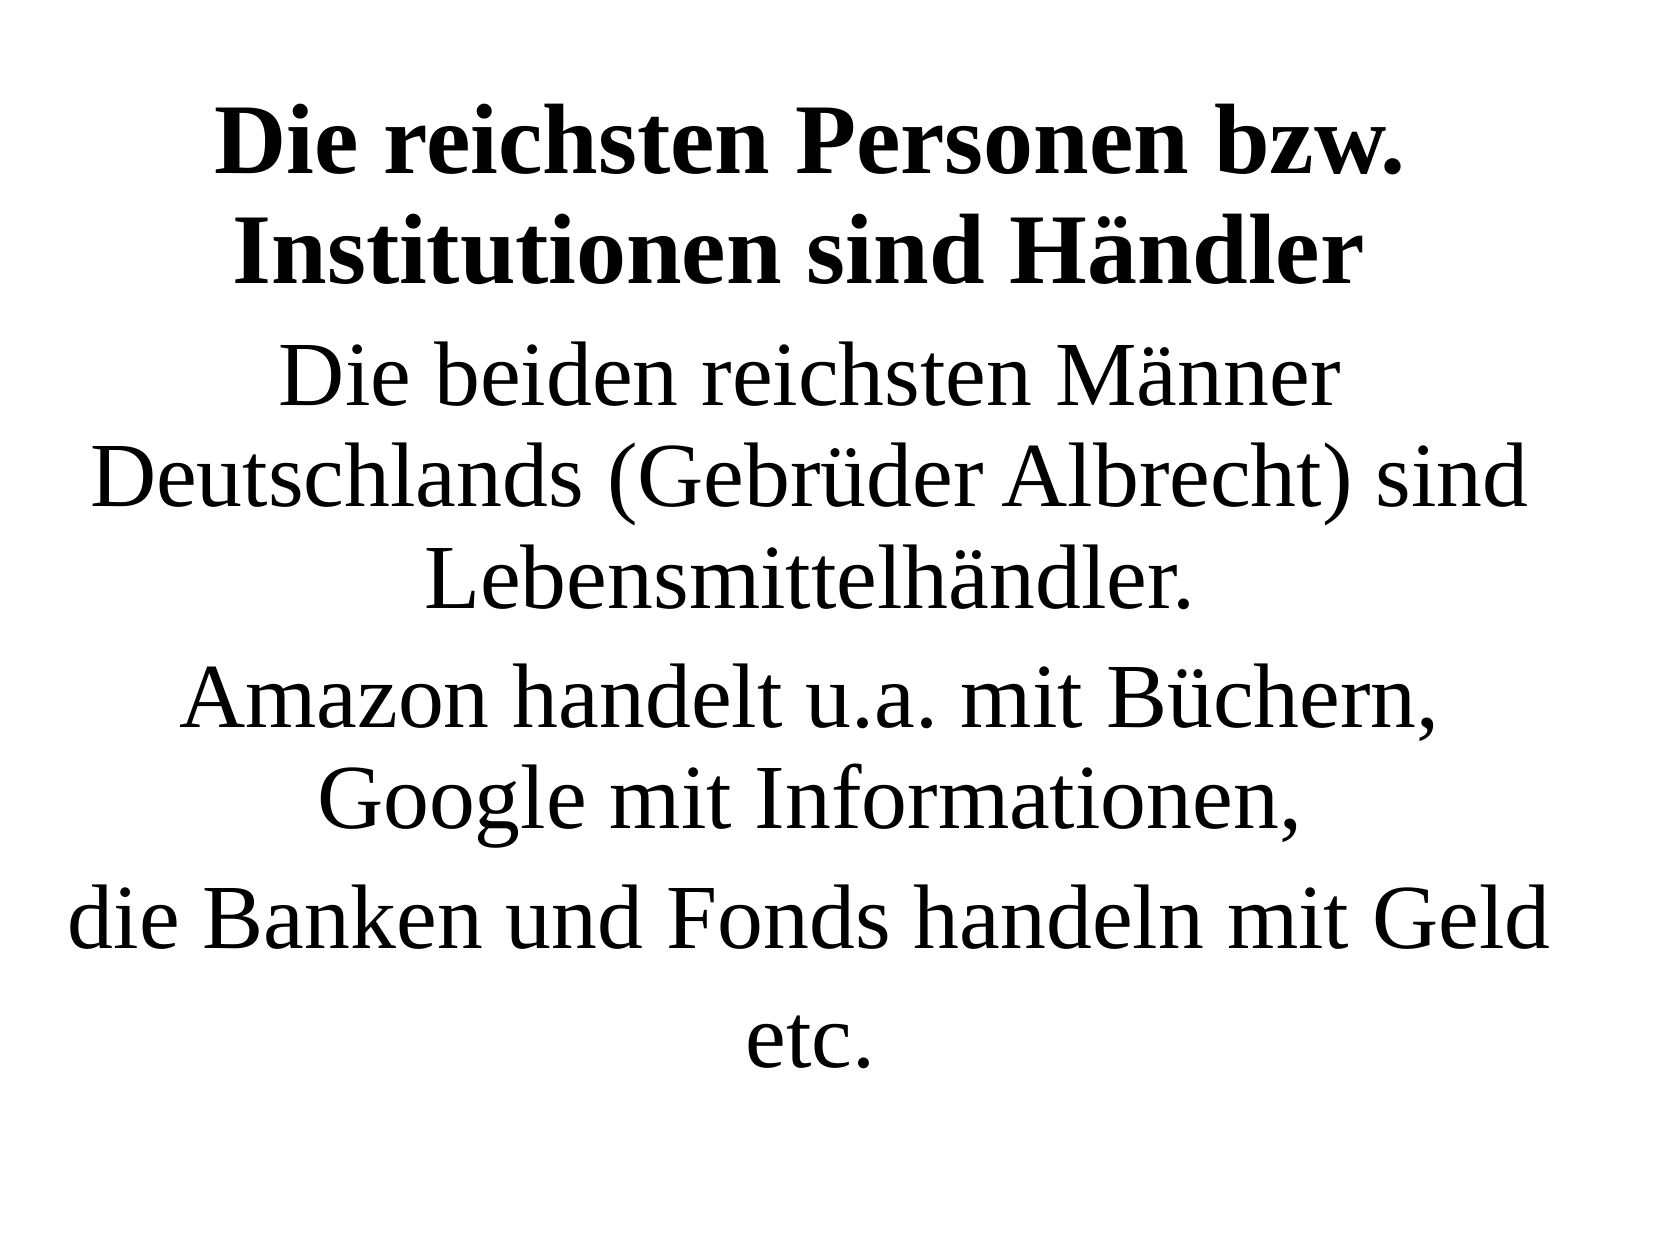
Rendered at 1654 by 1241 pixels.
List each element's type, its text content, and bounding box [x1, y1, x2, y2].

text_box Die reichsten Personen bzw. Institutionen sind Händler Die beiden reichsten Männer Deutschlands (Gebrüder Albrecht) sind Lebensmittelhändler. Amazon handelt u.a. mit Büchern, Google mit Informationen, die Banken und Fonds handeln mit Geld etc. [53, 76, 1601, 1095]
